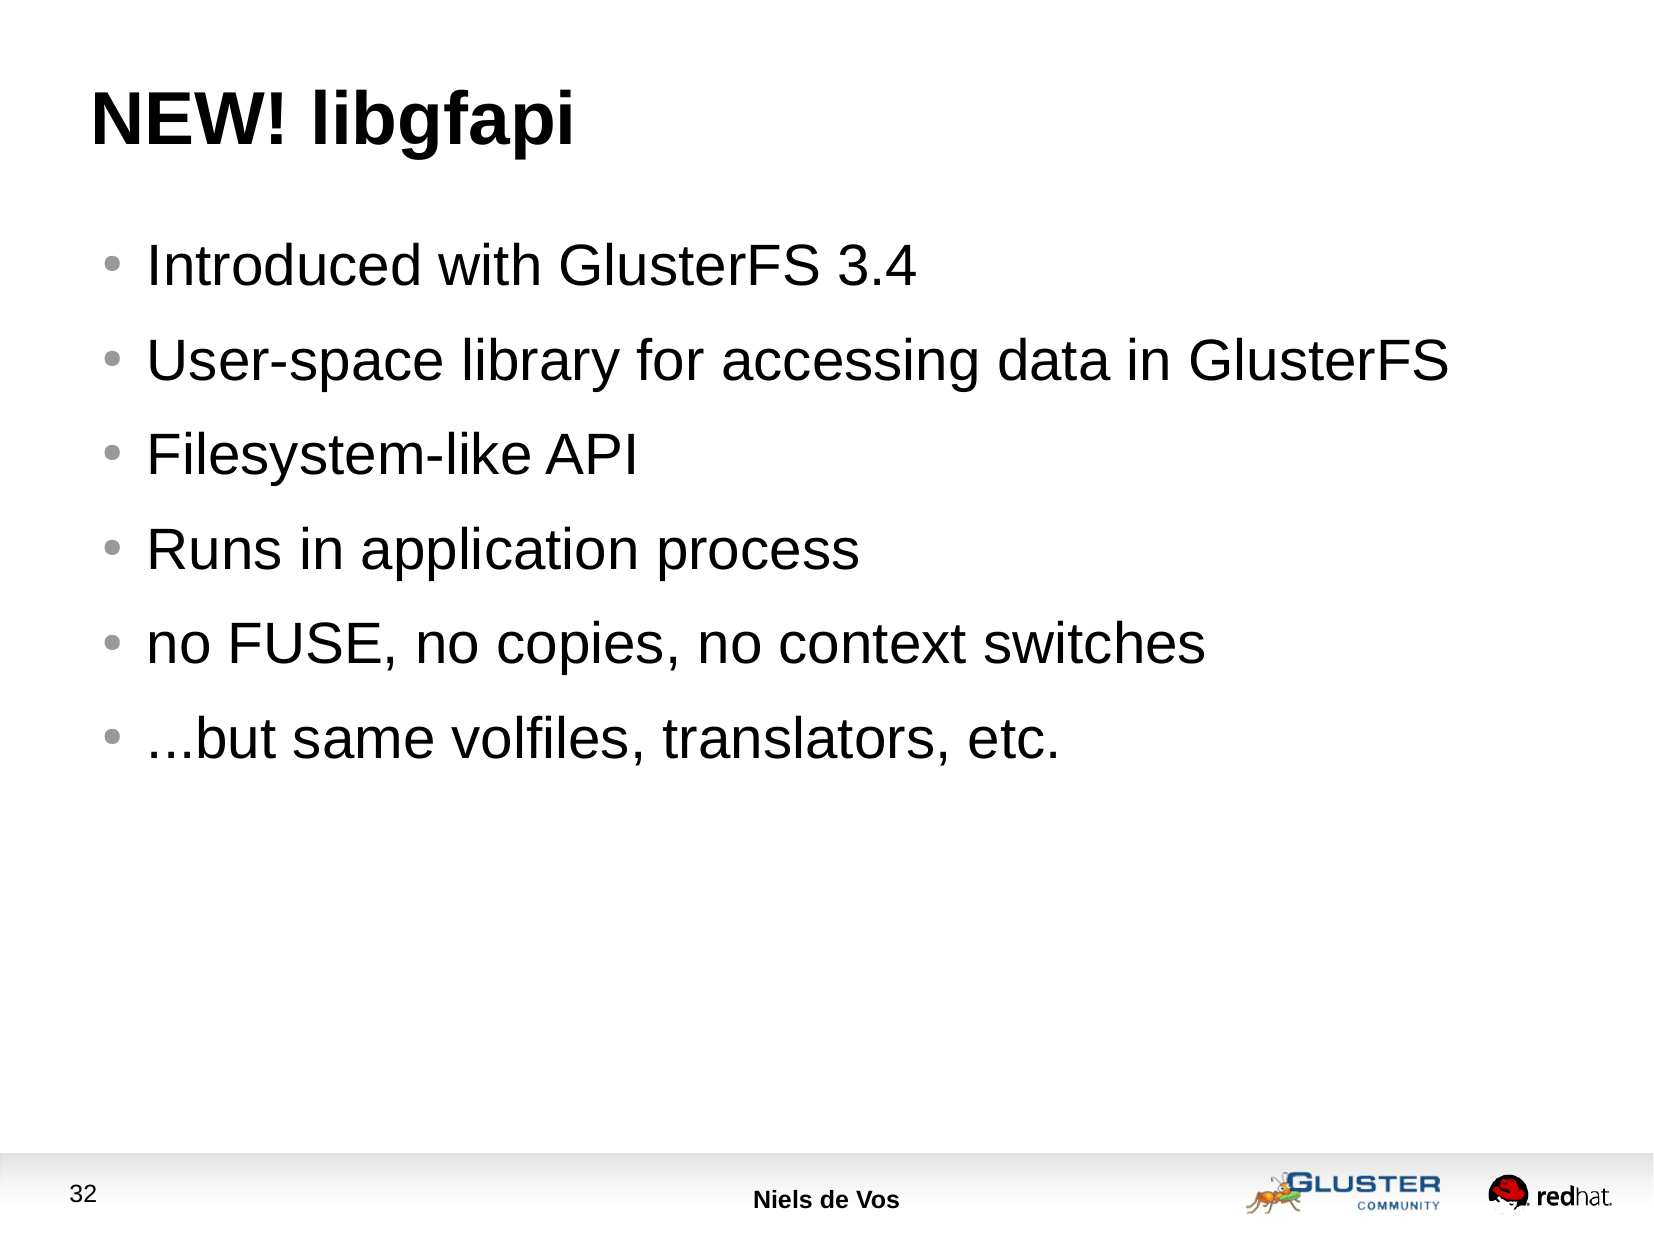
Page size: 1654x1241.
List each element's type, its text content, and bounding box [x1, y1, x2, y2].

list Introduced with GlusterFS 3.4 User-space library for accessing data in GlusterFS Filesystem-like API Runs in application process no FUSE, no copies, no context switches ...but same volfiles, translators, etc. [86, 232, 1576, 1111]
picture [0, 1153, 1654, 1238]
title NEW! libgfapi [90, 15, 1579, 223]
